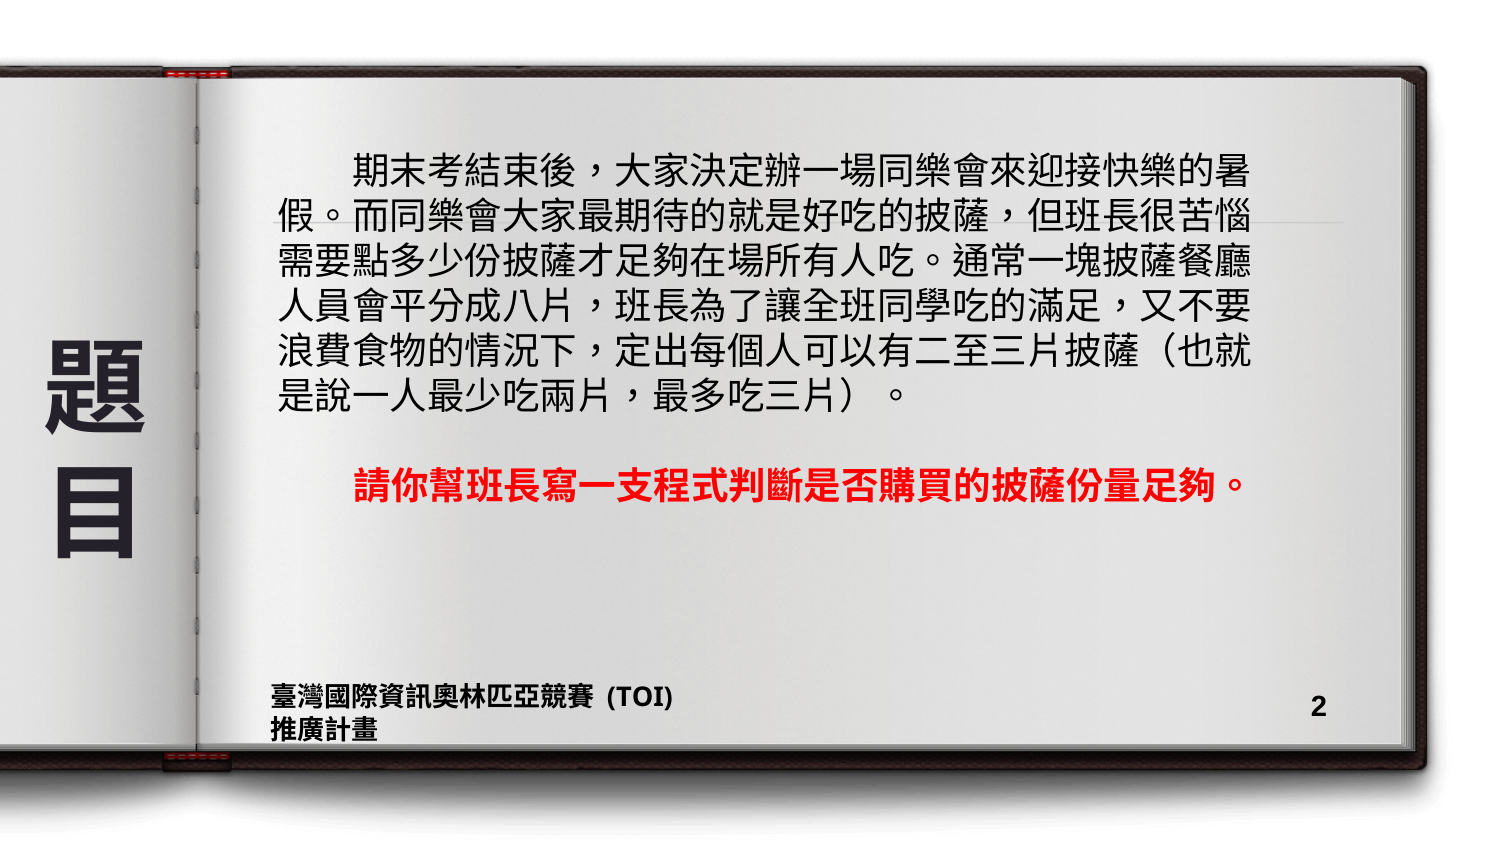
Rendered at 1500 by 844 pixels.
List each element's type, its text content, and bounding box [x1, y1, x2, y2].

text_box 期末考結束後，大家決定辦一場同樂會來迎接快樂的暑假。而同樂會大家最期待的就是好吃的披薩，但班長很苦惱需要點多少份披薩才足夠在場所有人吃。通常一塊披薩餐廳人員會平分成八片，班長為了讓全班同學吃的滿足，又不要浪費食物的情況下，定出每個人可以有二至三片披薩（也就是說一人最少吃兩片，最多吃三片）。 請你幫班長寫一支程式判斷是否購買的披薩份量足夠。 [262, 140, 1296, 522]
text_box 2 [1295, 672, 1386, 737]
text_box 題 目 [28, 306, 210, 552]
